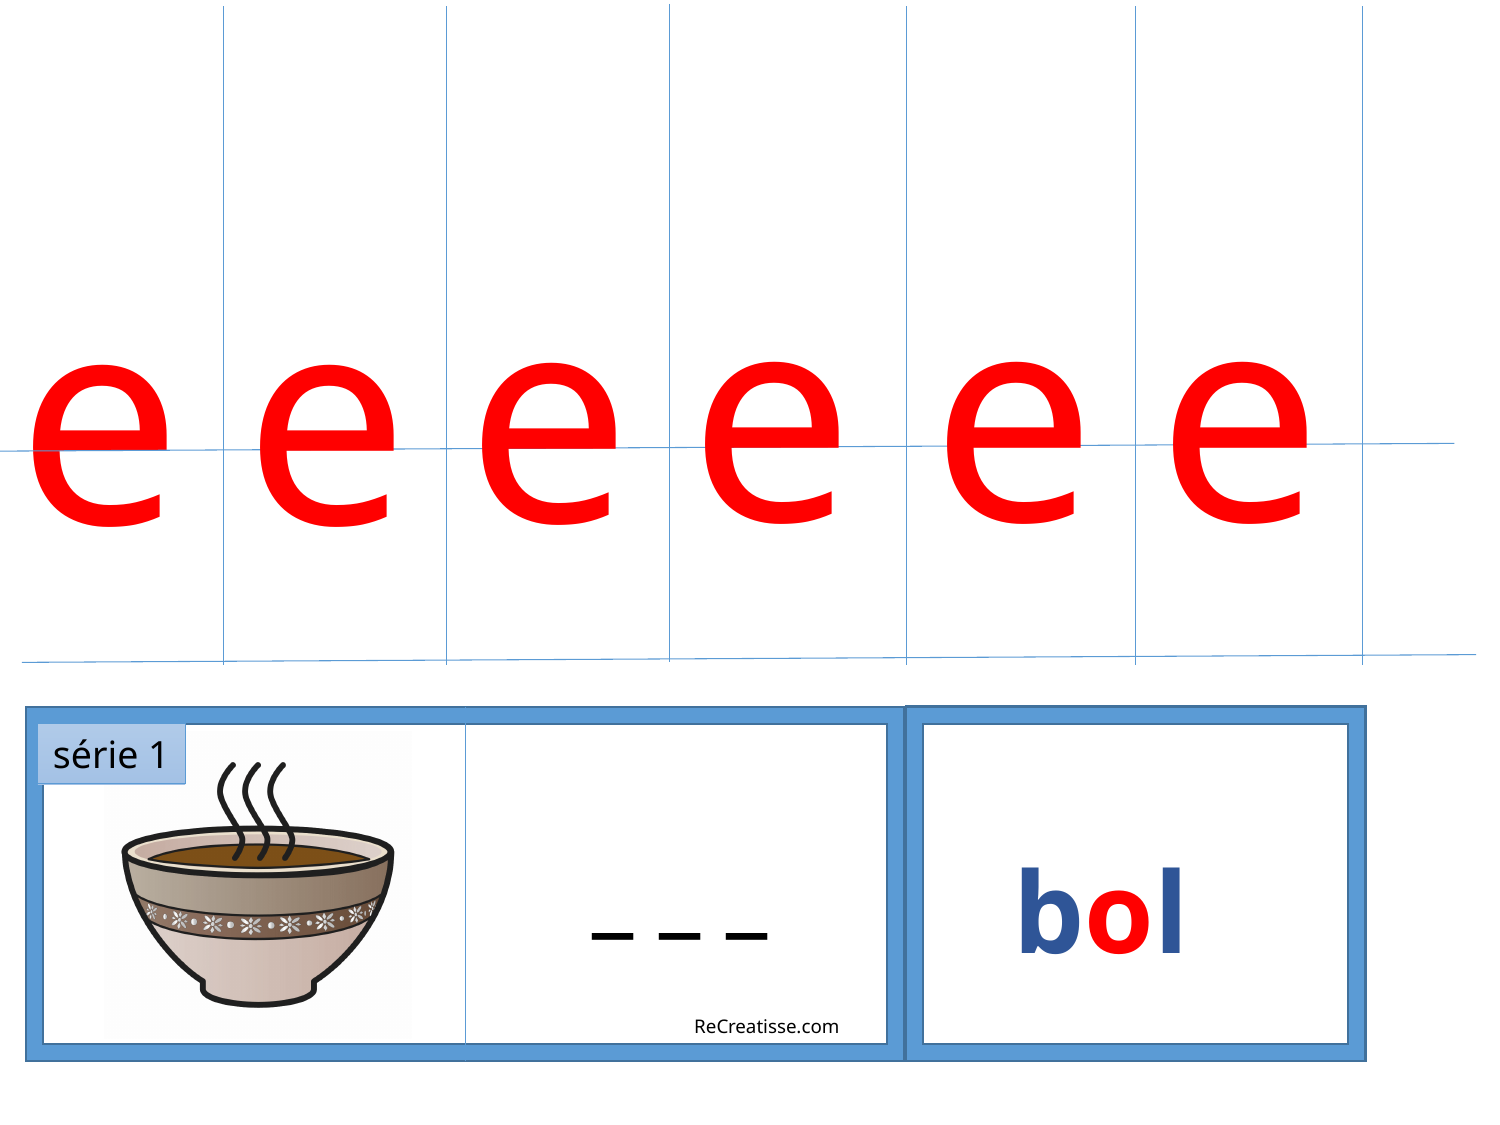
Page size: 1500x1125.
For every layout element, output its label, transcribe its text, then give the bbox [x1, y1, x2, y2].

text_box ReCreatisse.com [679, 1007, 854, 1045]
text_box e [452, 224, 684, 589]
text_box e [2, 451, 197, 591]
text_box e [674, 223, 907, 588]
text_box [26, 706, 905, 1062]
text_box e [917, 223, 1143, 588]
text_box bol [998, 833, 1204, 983]
text_box série 1 [38, 724, 185, 784]
text_box e [230, 226, 425, 591]
text_box [906, 706, 1366, 1062]
picture [104, 731, 412, 1040]
text_box e [2, 226, 197, 450]
text_box e [60, 386, 140, 430]
text_box _ _ _ [578, 817, 809, 952]
text_box e [1143, 223, 1375, 588]
